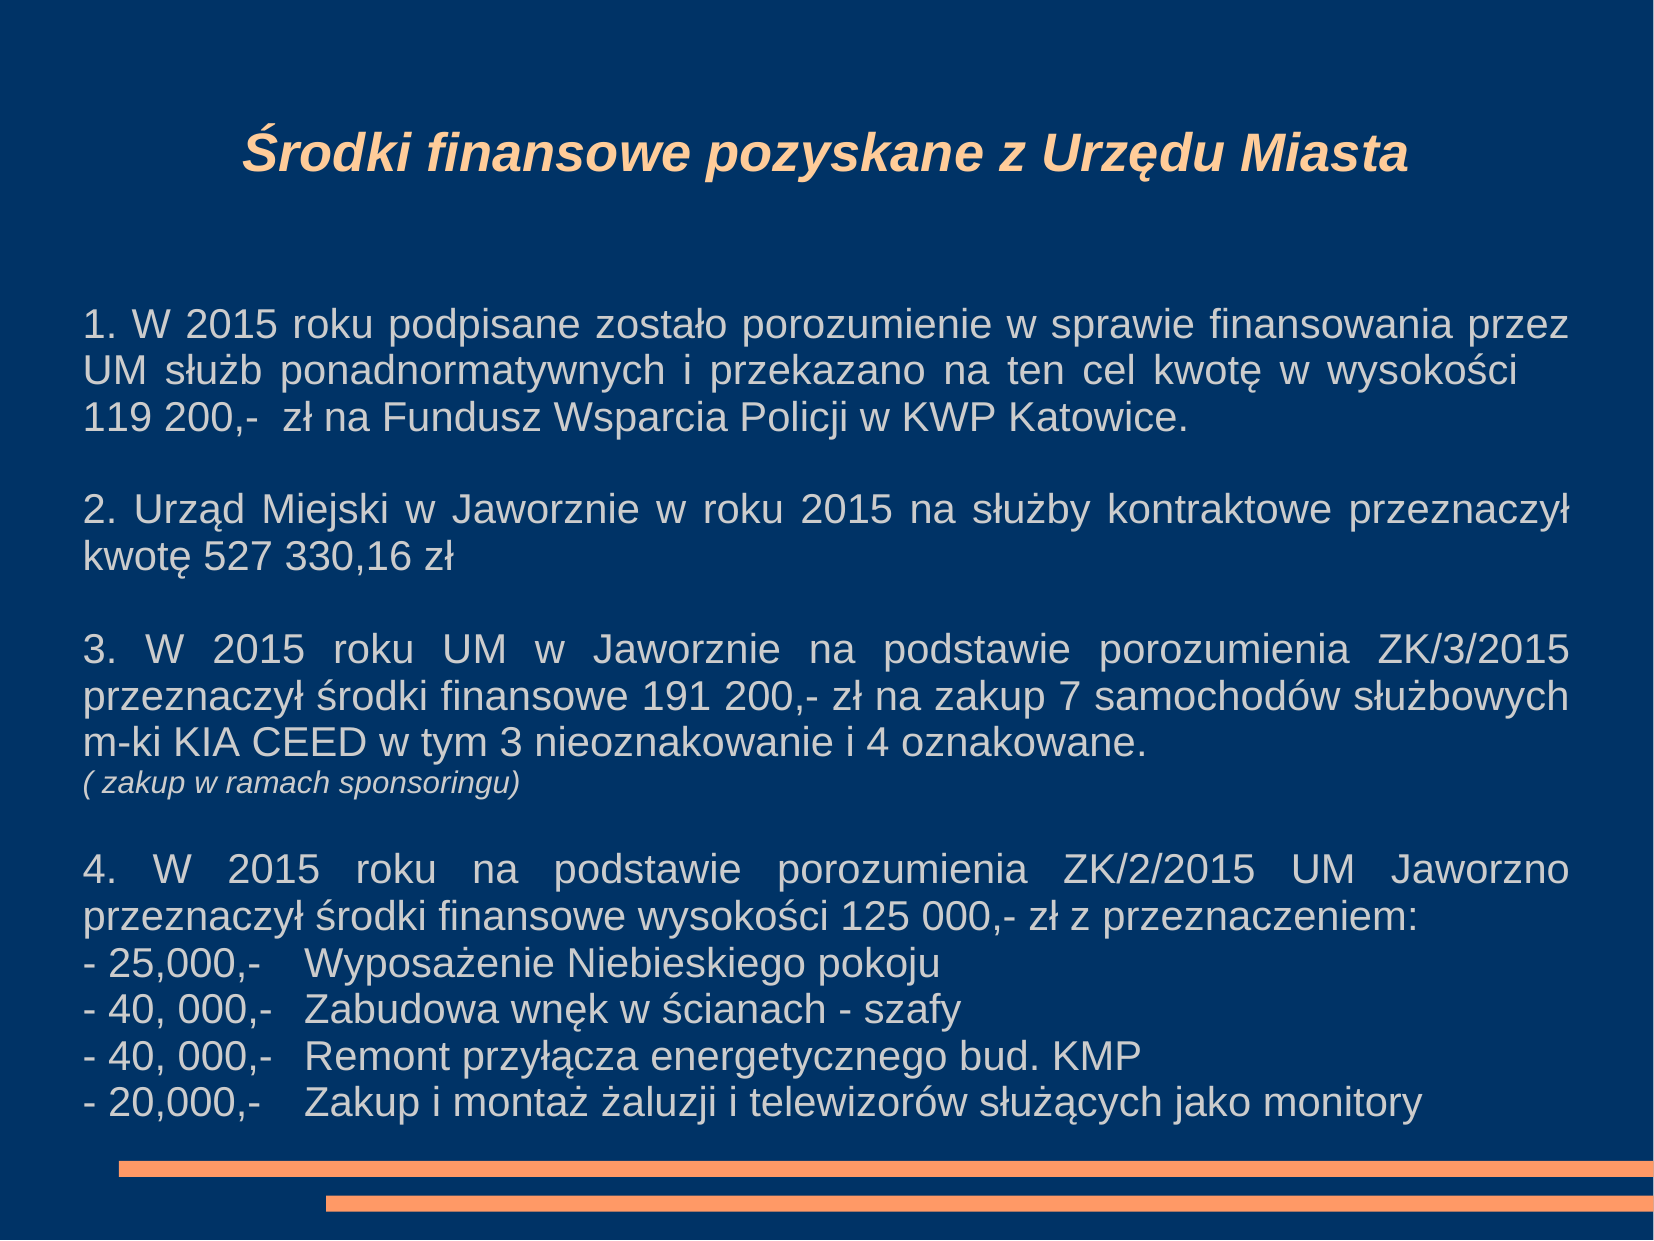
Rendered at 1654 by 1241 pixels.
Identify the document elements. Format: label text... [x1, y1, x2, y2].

subtitle 1. W 2015 roku podpisane zostało porozumienie w sprawie finansowania przez UM służb ponadnormatywnych i przekazano na ten cel kwotę w wysokości 119 200,- zł na Fundusz Wsparcia Policji w KWP Katowice. 2. Urząd Miejski w Jaworznie w roku 2015 na służby kontraktowe przeznaczył kwotę 527 330,16 zł 3. W 2015 roku UM w Jaworznie na podstawie porozumienia ZK/3/2015 przeznaczył środki finansowe 191 200,- zł na zakup 7 samochodów służbowych m-ki KIA CEED w tym 3 nieoznakowanie i 4 oznakowane. ( zakup w ramach sponsoringu) 4. W 2015 roku na podstawie porozumienia ZK/2/2015 UM Jaworzno przeznaczył środki finansowe wysokości 125 000,- zł z przeznaczeniem: - 25,000,- Wyposażenie Niebieskiego pokoju - 40, 000,- Zabudowa wnęk w ścianach - szafy - 40, 000,- Remont przyłącza energetycznego bud. KMP - 20,000,- Zakup i montaż żaluzji i telewizorów służących jako monitory [82, 297, 1571, 1128]
title Środki finansowe pozyskane z Urzędu Miasta [82, 49, 1571, 257]
